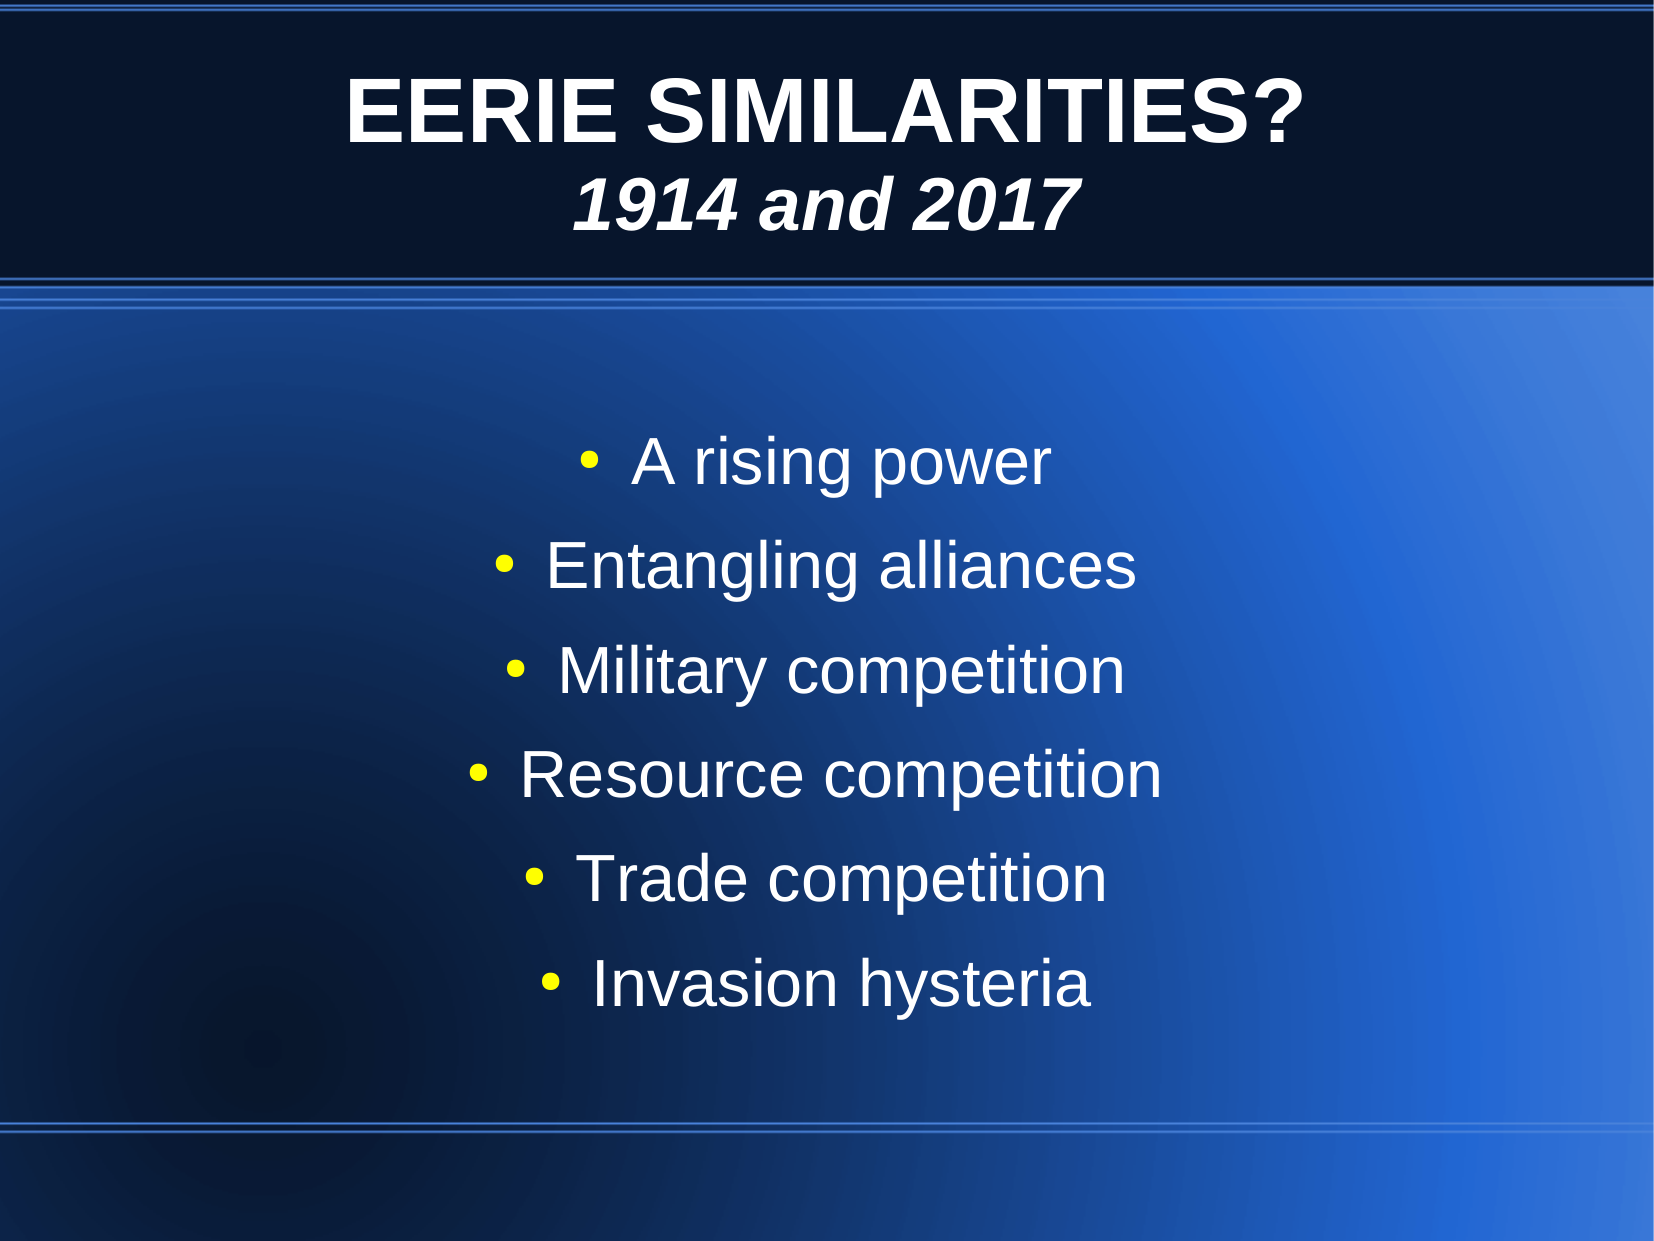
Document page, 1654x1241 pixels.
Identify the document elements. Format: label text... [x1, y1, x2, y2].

picture [0, 0, 1654, 1241]
list A rising power Entangling alliances Military competition Resource competition Trade competition Invasion hysteria [53, 319, 1542, 1123]
title EERIE SIMILARITIES? 1914 and 2017 [82, 49, 1571, 257]
